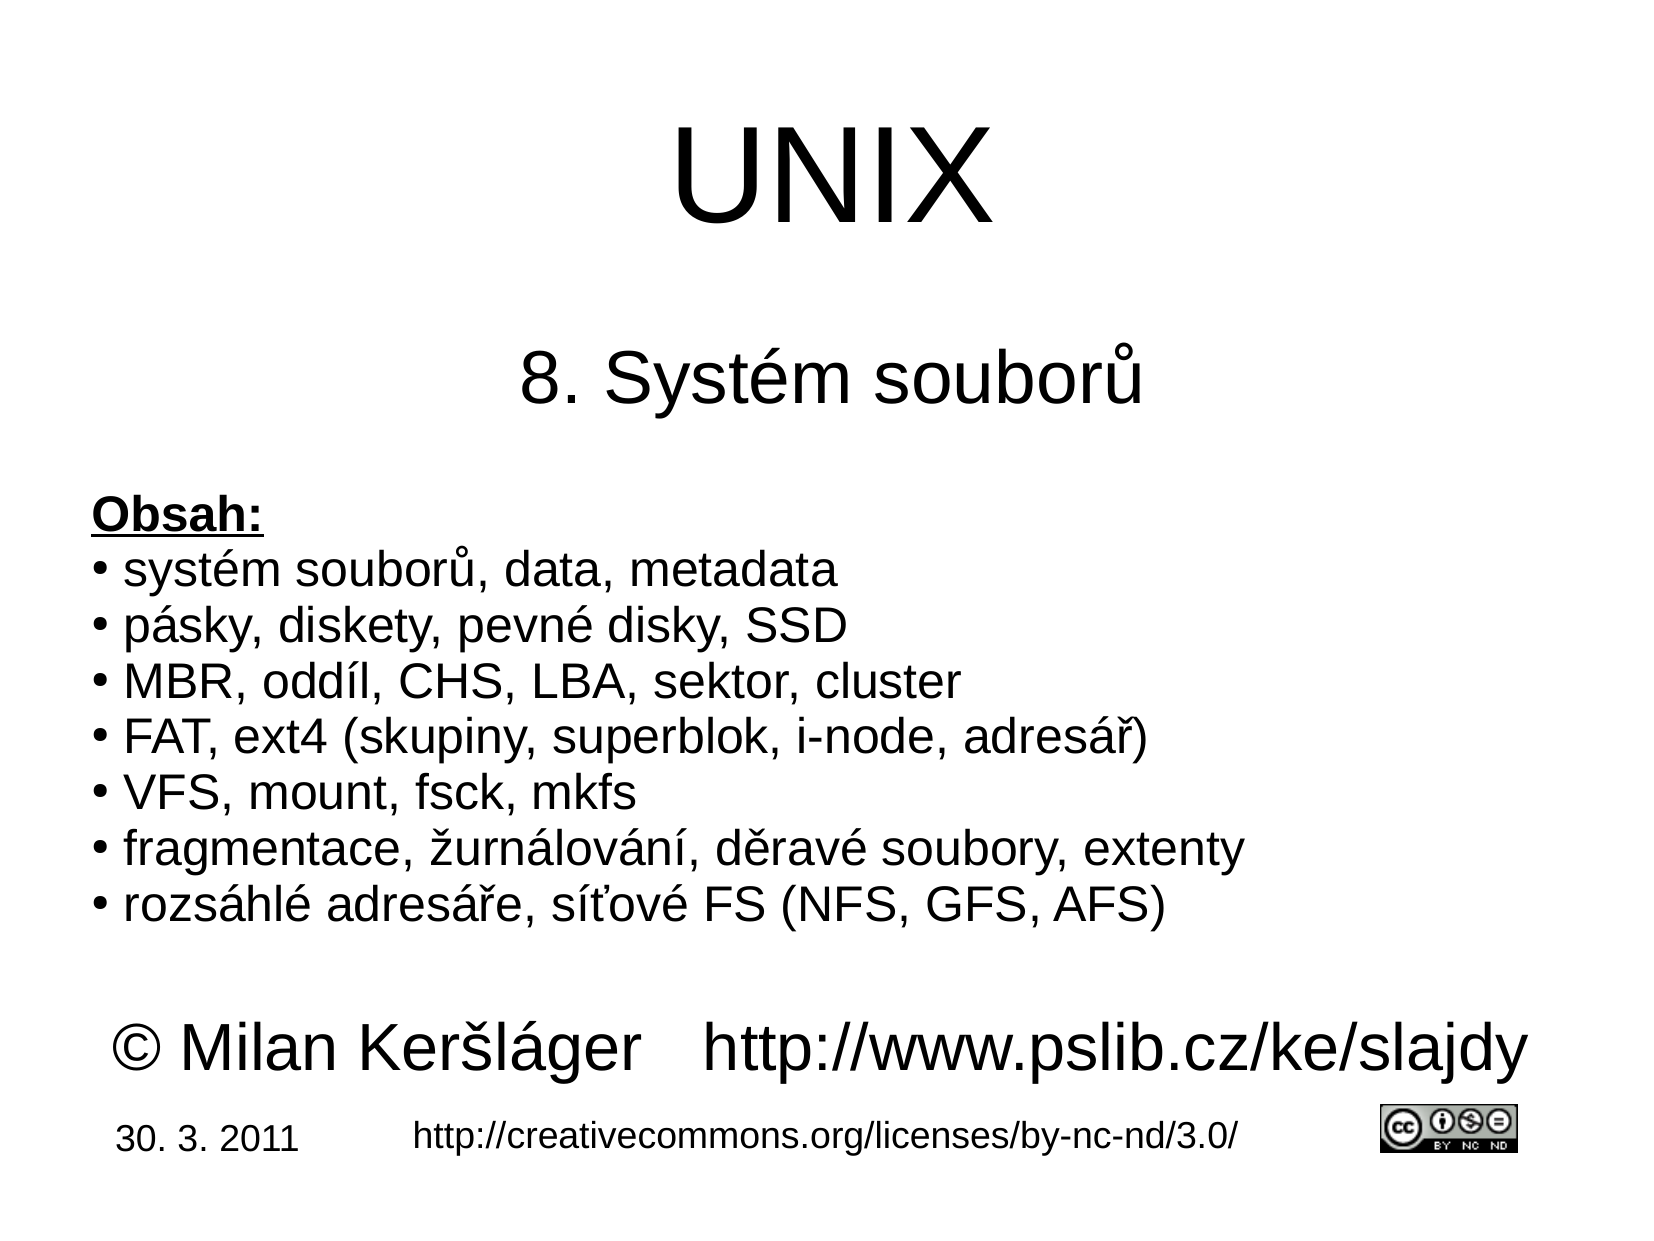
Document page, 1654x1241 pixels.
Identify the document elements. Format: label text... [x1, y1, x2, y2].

text_box 30.3.2011 [100, 1110, 337, 1168]
title UNIX 8. Systém souborů [88, 56, 1577, 461]
list © Milan Keršláger http://www.pslib.cz/ke/slajdy [76, 1009, 1565, 1087]
text_box http://creativecommons.org/licenses/by-nc-nd/3.0/ [339, 1107, 1313, 1165]
picture [1380, 1104, 1518, 1153]
text_box Obsah: systém souborů, data, metadata pásky, diskety, pevné disky, SSD MBR, oddíl, CHS, LBA, sektor, cluster FAT, ext4 (skupiny, superblok, i-node, adresář) VFS, mount, fsck, mkfs fragmentace, žurnálování, děravé soubory, extenty rozsáhlé adresáře, síťové FS (NFS, GFS, AFS) [76, 478, 1583, 940]
